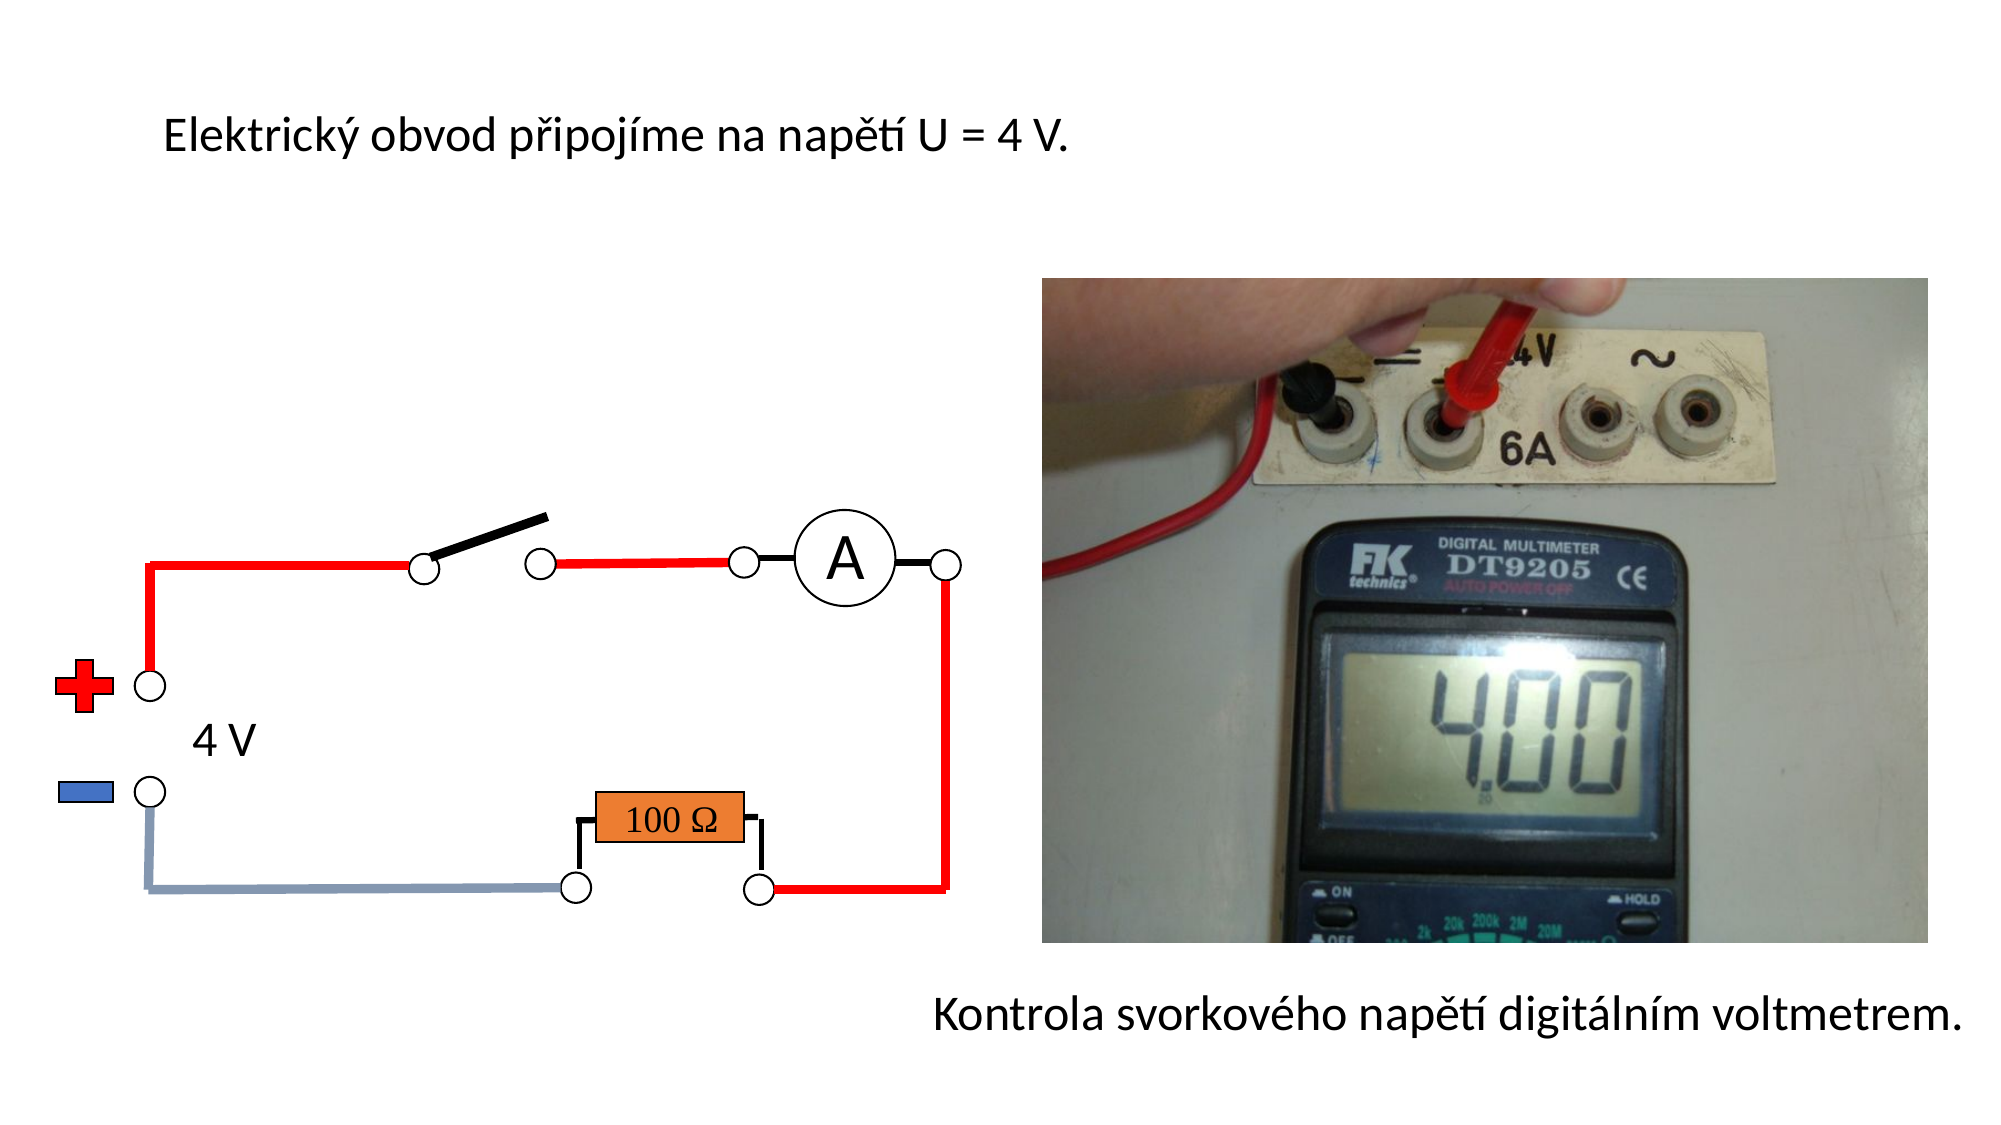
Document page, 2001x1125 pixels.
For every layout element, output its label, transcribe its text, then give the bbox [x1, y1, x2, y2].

text_box [734, 791, 744, 843]
text_box 100 Ω [610, 787, 734, 848]
text_box A [811, 505, 880, 521]
text_box [728, 547, 760, 578]
text_box [134, 671, 166, 702]
text_box A [811, 512, 880, 601]
picture [1042, 278, 1928, 943]
text_box [743, 874, 774, 905]
text_box [134, 776, 166, 807]
text_box [525, 548, 556, 580]
text_box [930, 549, 961, 581]
text_box Kontrola svorkového napětí digitálním voltmetrem. [918, 973, 1980, 1049]
text_box [55, 659, 113, 712]
text_box Elektrický obvod připojíme na napětí U = 4 V. [149, 93, 1085, 169]
text_box [59, 782, 113, 802]
text_box [561, 872, 592, 903]
text_box [408, 553, 440, 585]
text_box [596, 791, 610, 843]
text_box 4 V [177, 699, 273, 775]
text_box A [872, 596, 880, 601]
